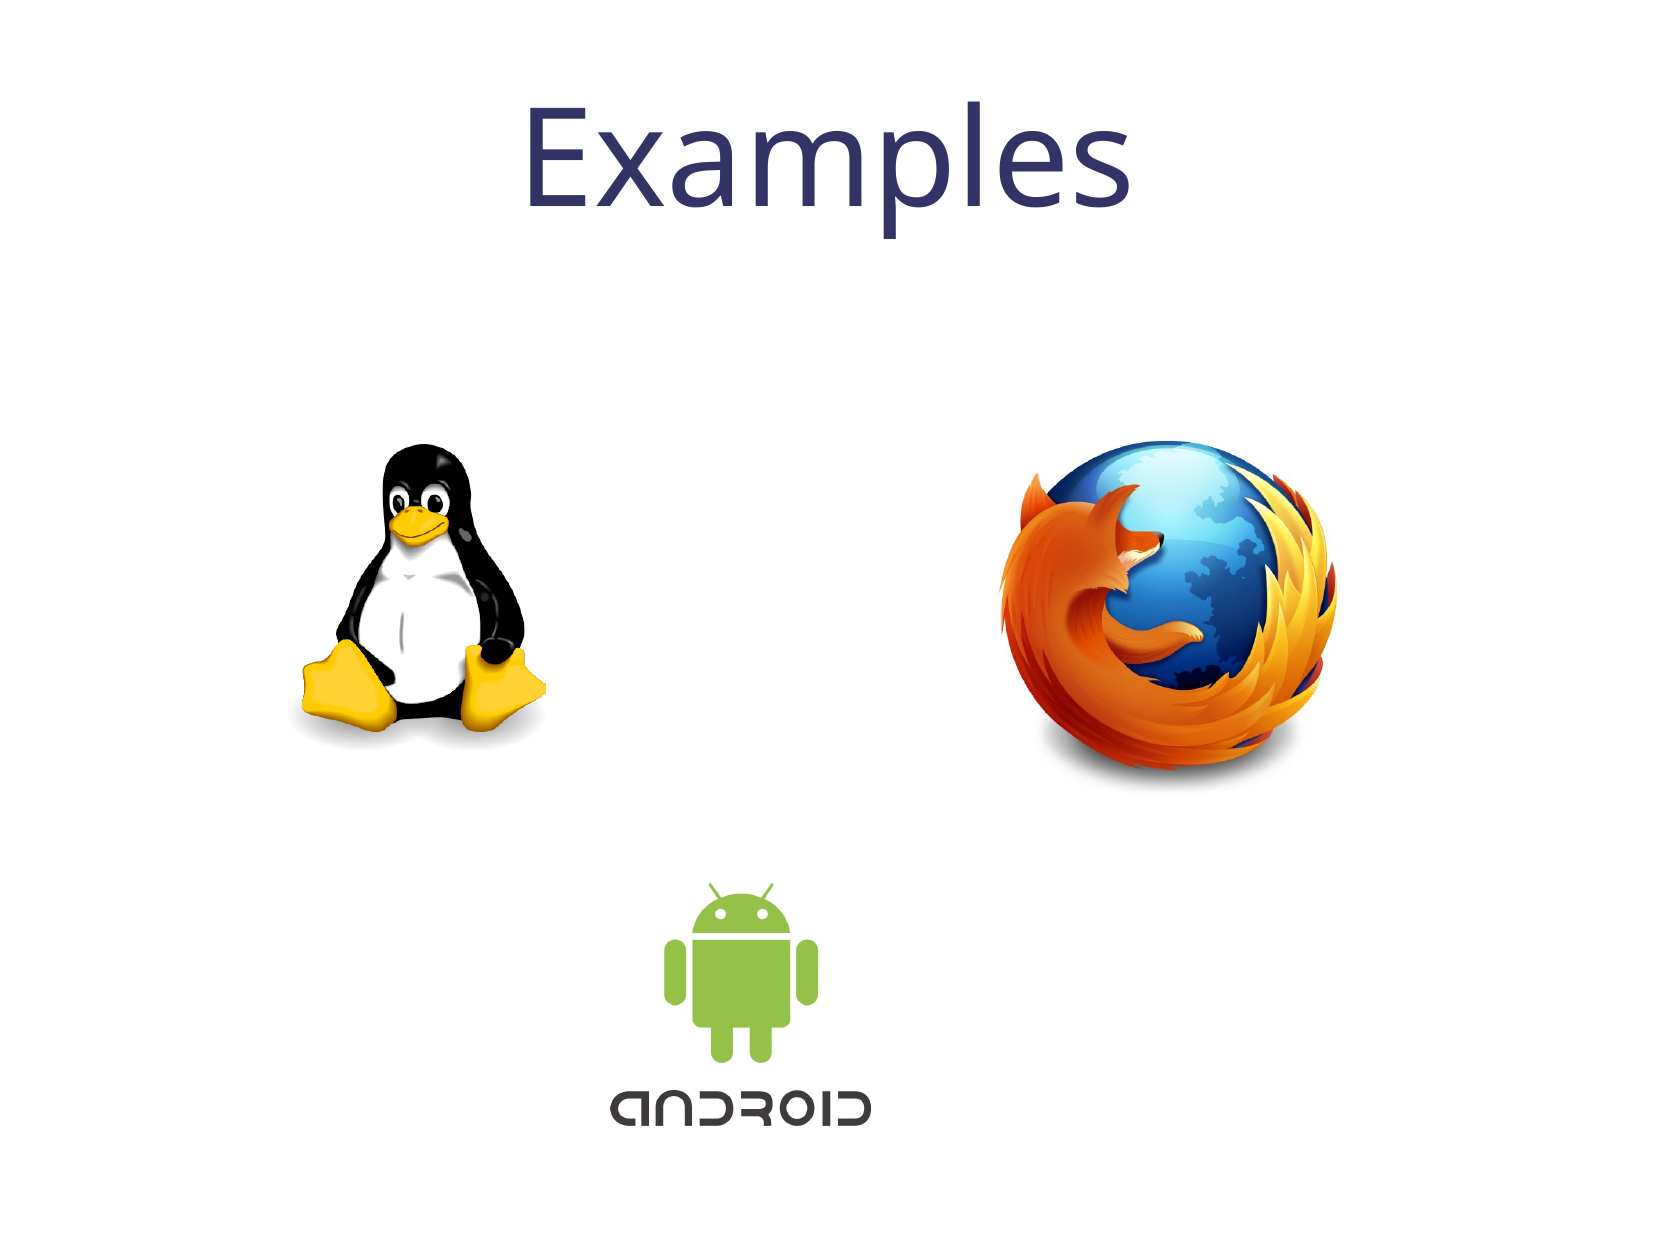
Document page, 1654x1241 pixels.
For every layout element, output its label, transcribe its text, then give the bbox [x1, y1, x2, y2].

picture [610, 883, 871, 1126]
title Examples [82, 56, 1571, 250]
picture [990, 439, 1346, 796]
picture [284, 444, 546, 752]
